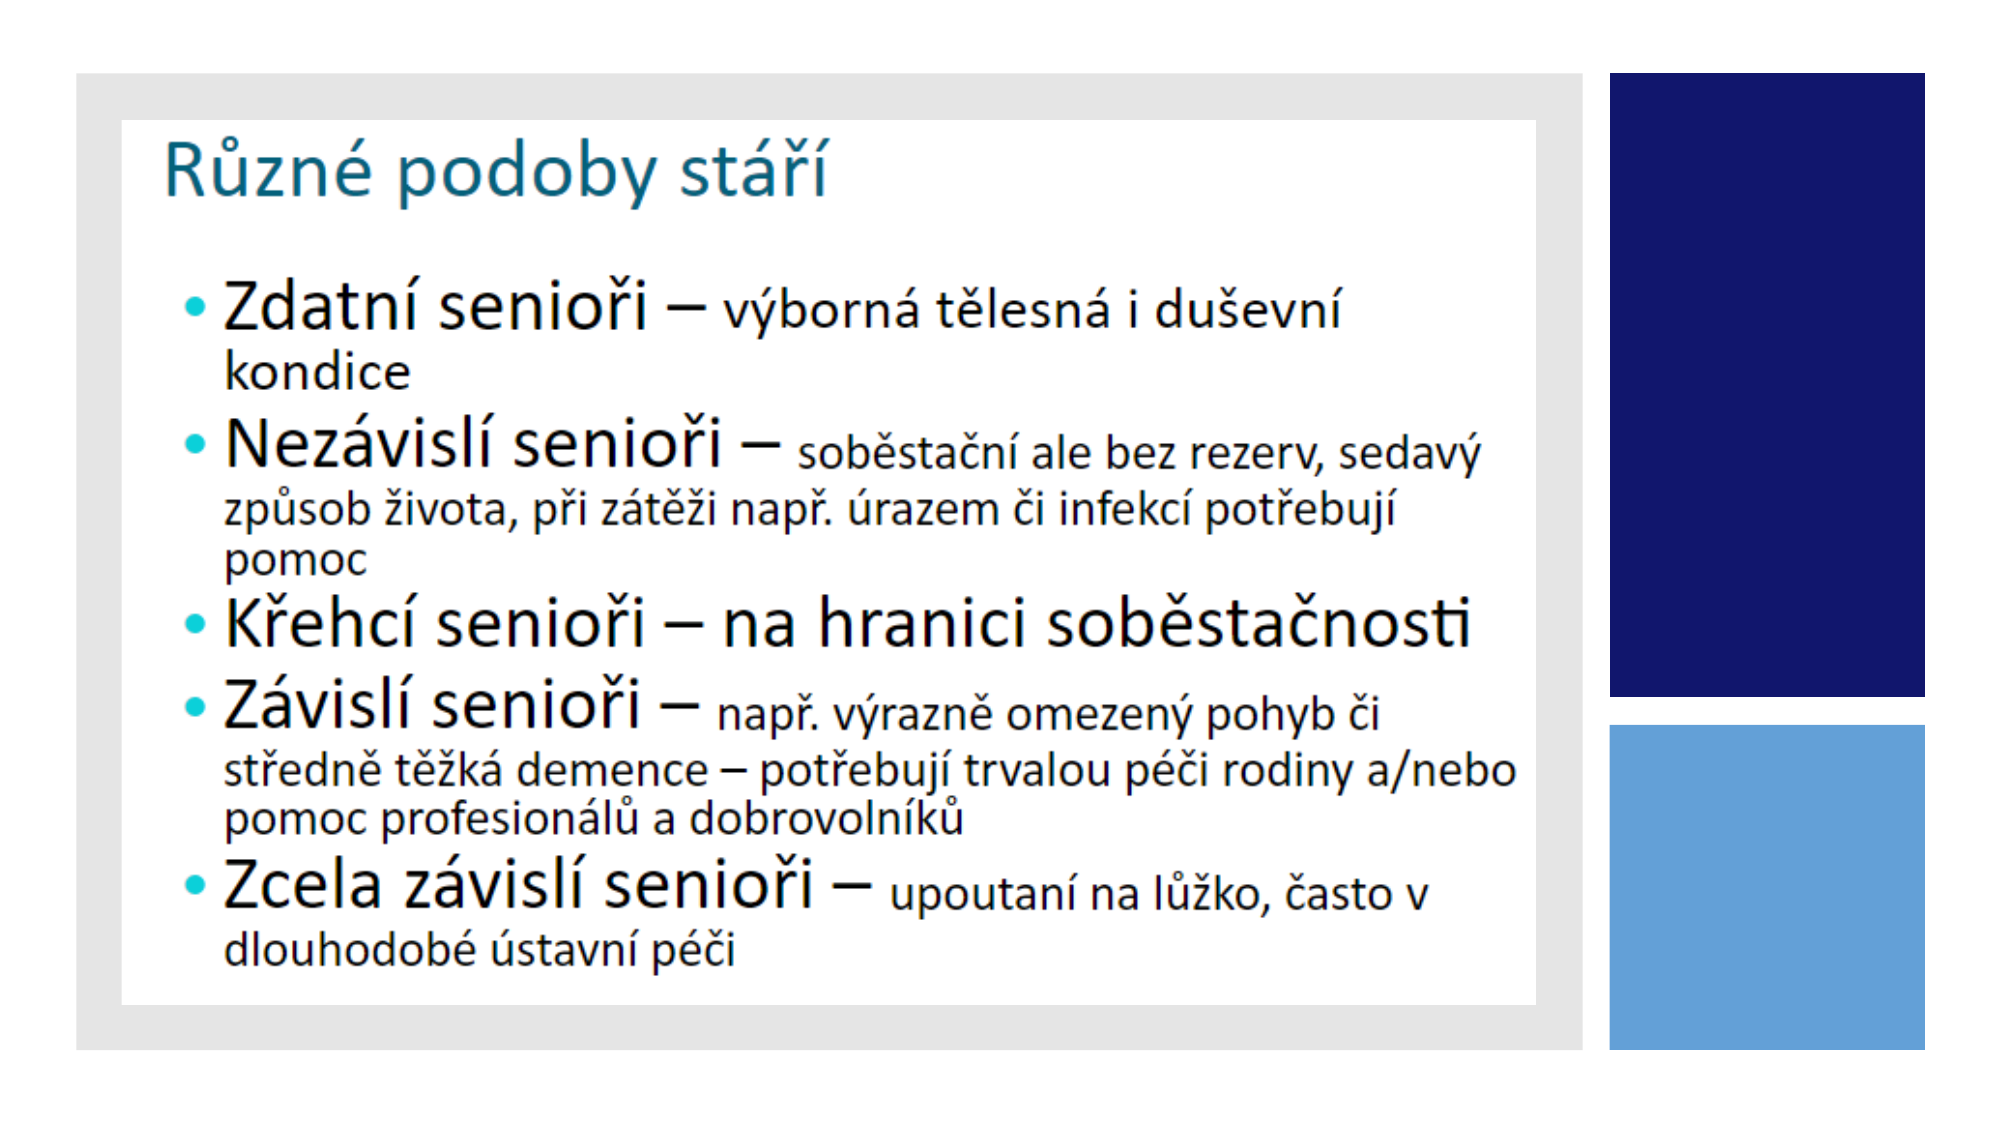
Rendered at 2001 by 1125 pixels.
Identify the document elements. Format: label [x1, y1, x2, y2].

text_box [76, 73, 1583, 1050]
text_box [1610, 73, 1925, 697]
text_box [1610, 725, 1925, 1050]
picture [121, 120, 1536, 1005]
